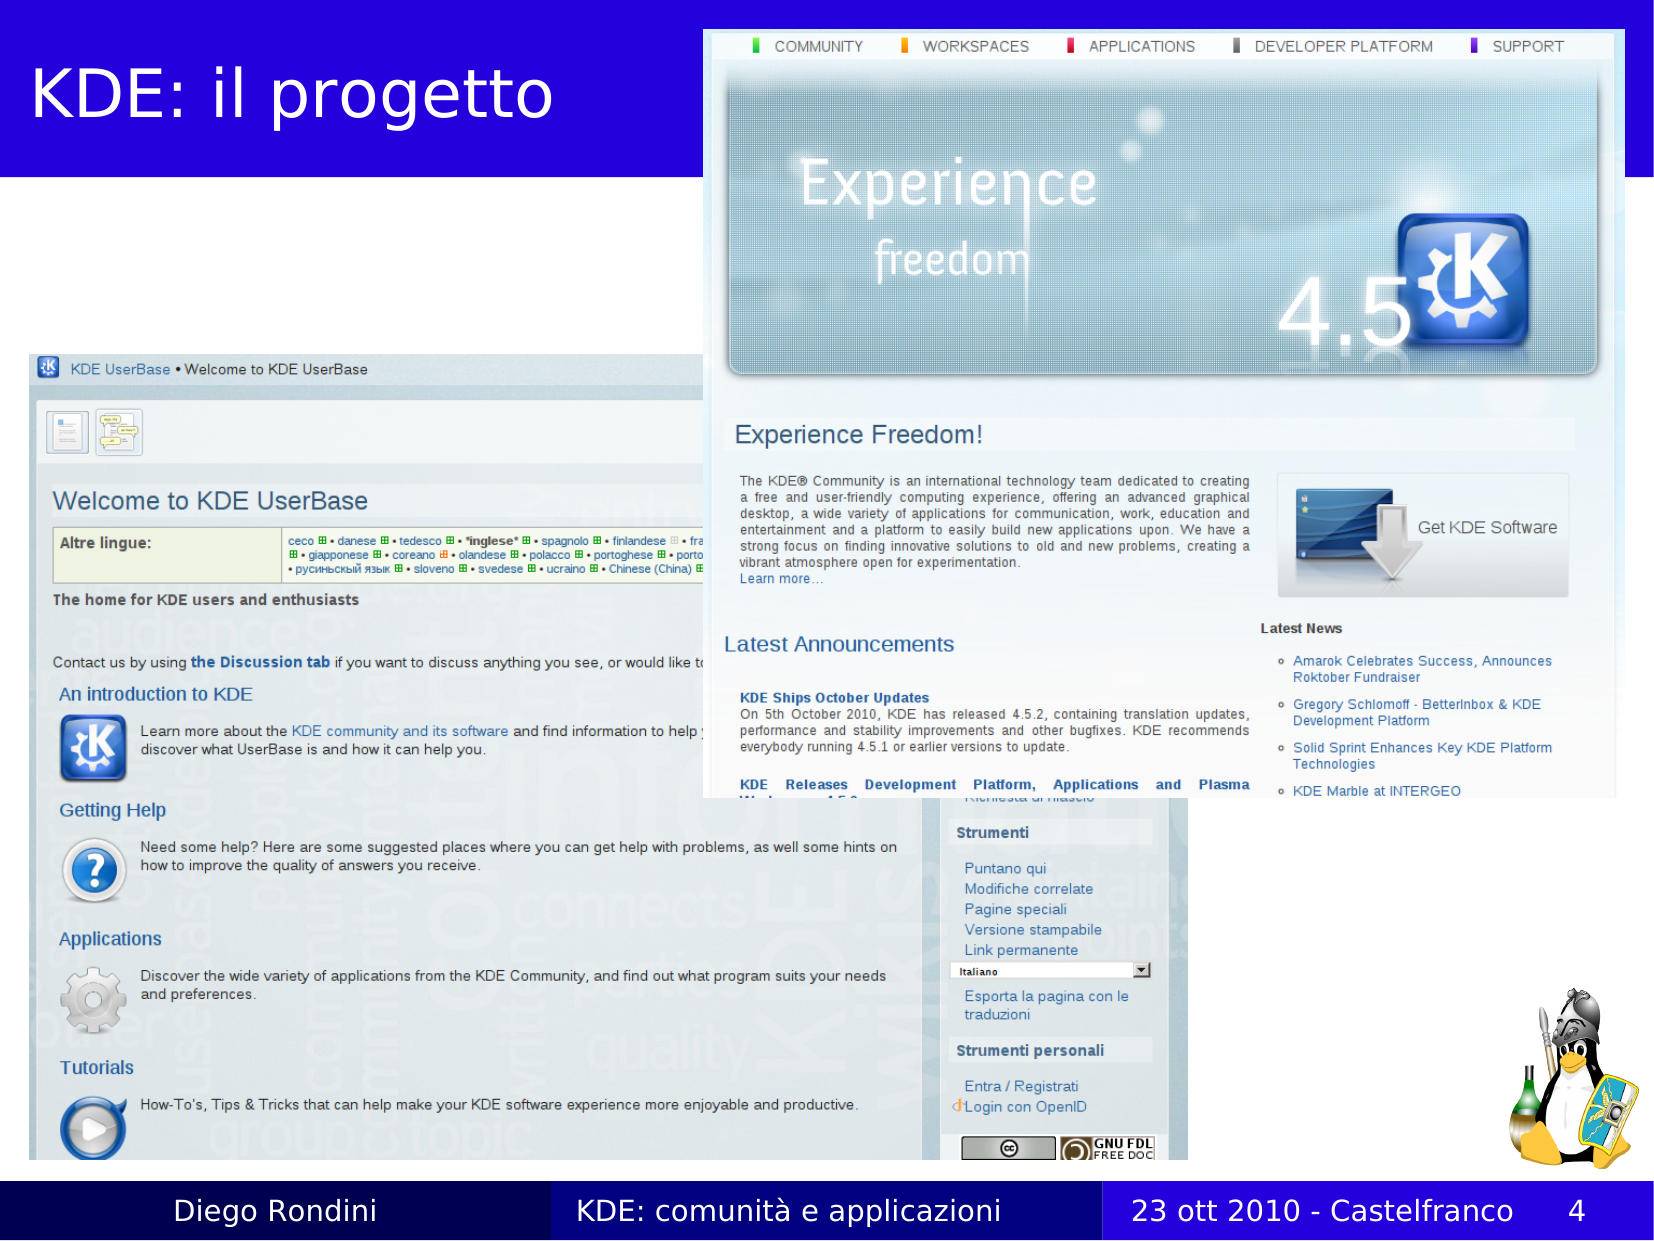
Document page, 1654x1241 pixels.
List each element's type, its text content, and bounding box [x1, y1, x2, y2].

picture [1509, 988, 1639, 1169]
title KDE: il progetto [29, 0, 1518, 198]
picture [29, 29, 1625, 1160]
